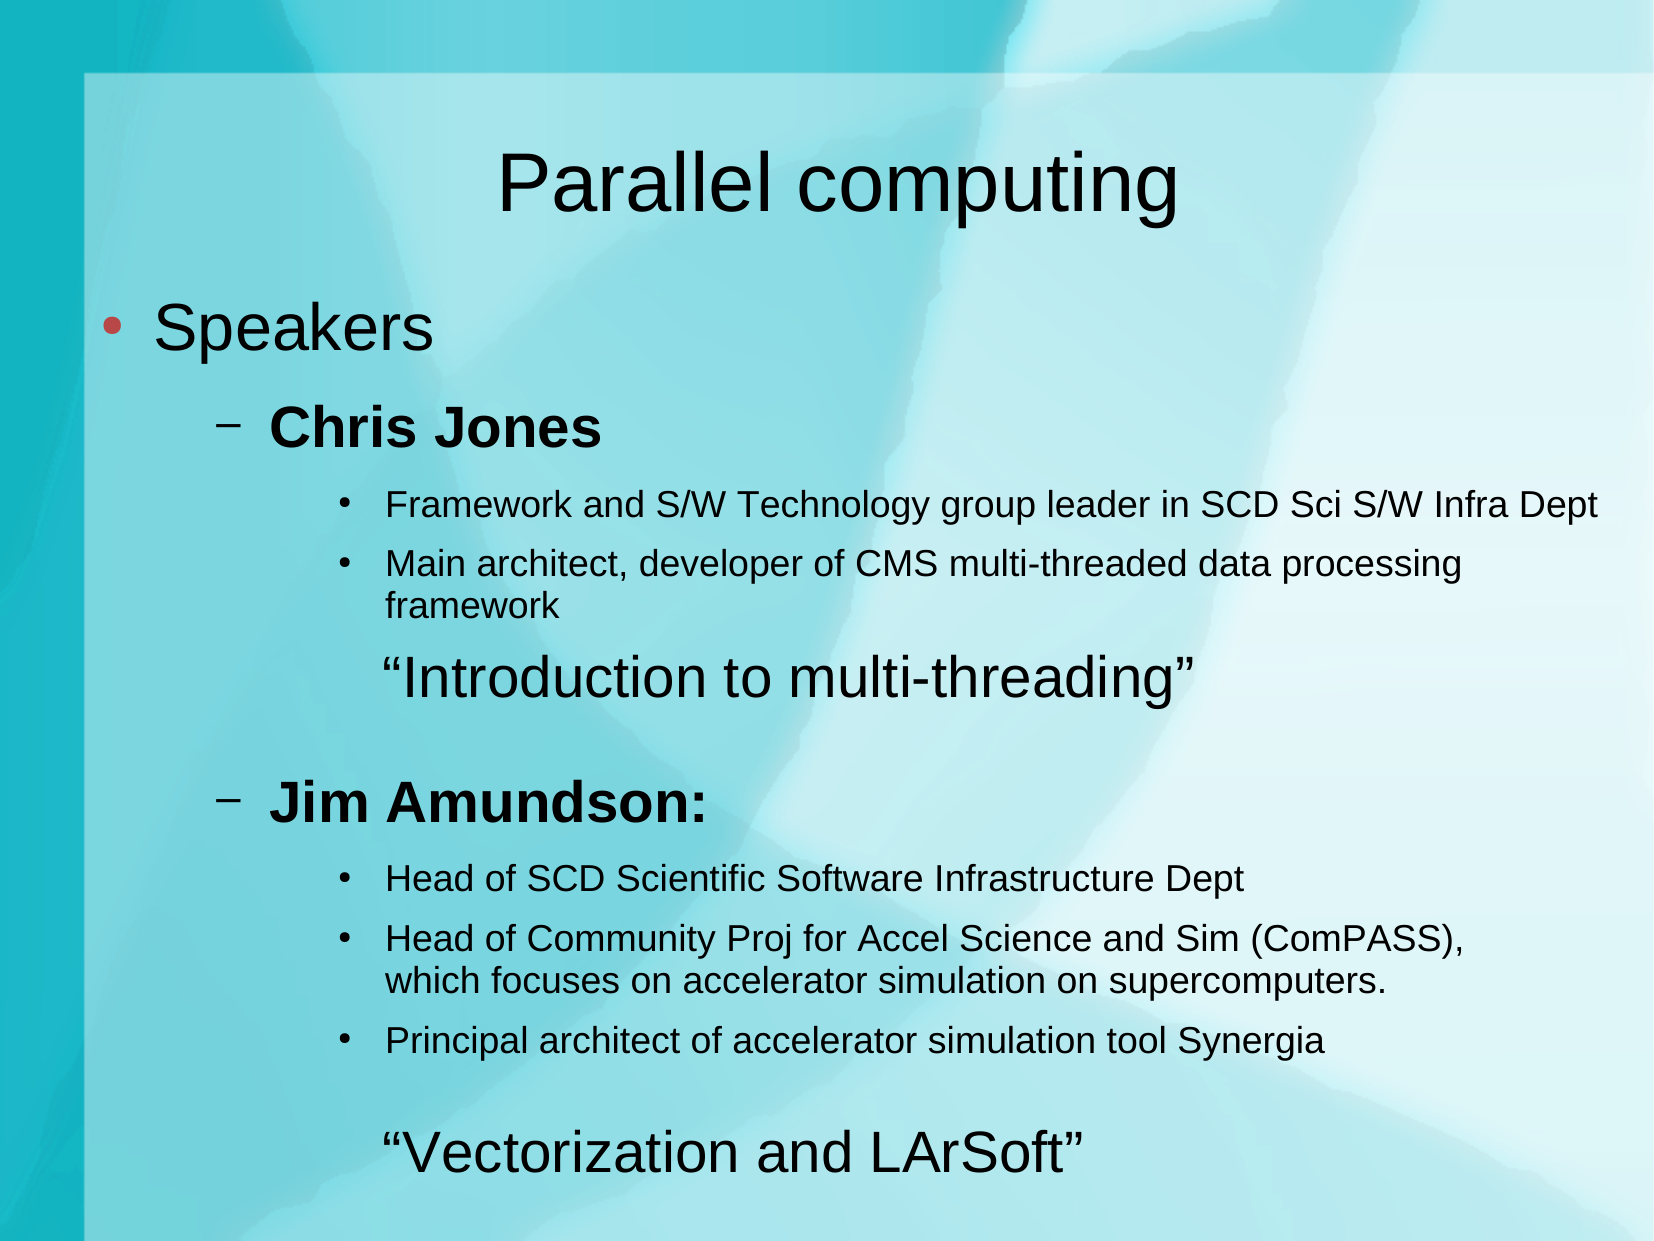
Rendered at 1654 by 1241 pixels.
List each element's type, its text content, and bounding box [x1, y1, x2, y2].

list Speakers Chris Jones Framework and S/W Technology group leader in SCD Sci S/W Infra Dept Main architect, developer of CMS multi-threaded data processing framework “Introduction to multi-threading” Jim Amundson: Head of SCD Scientific Software Infrastructure Dept Head of Community Proj for Accel Science and Sim (ComPASS), which focuses on accelerator simulation on supercomputers. Principal architect of accelerator simulation tool Synergia “Vectorization and LArSoft” [82, 290, 1607, 1234]
title Parallel computing [94, 78, 1583, 287]
picture [0, 0, 1654, 1241]
